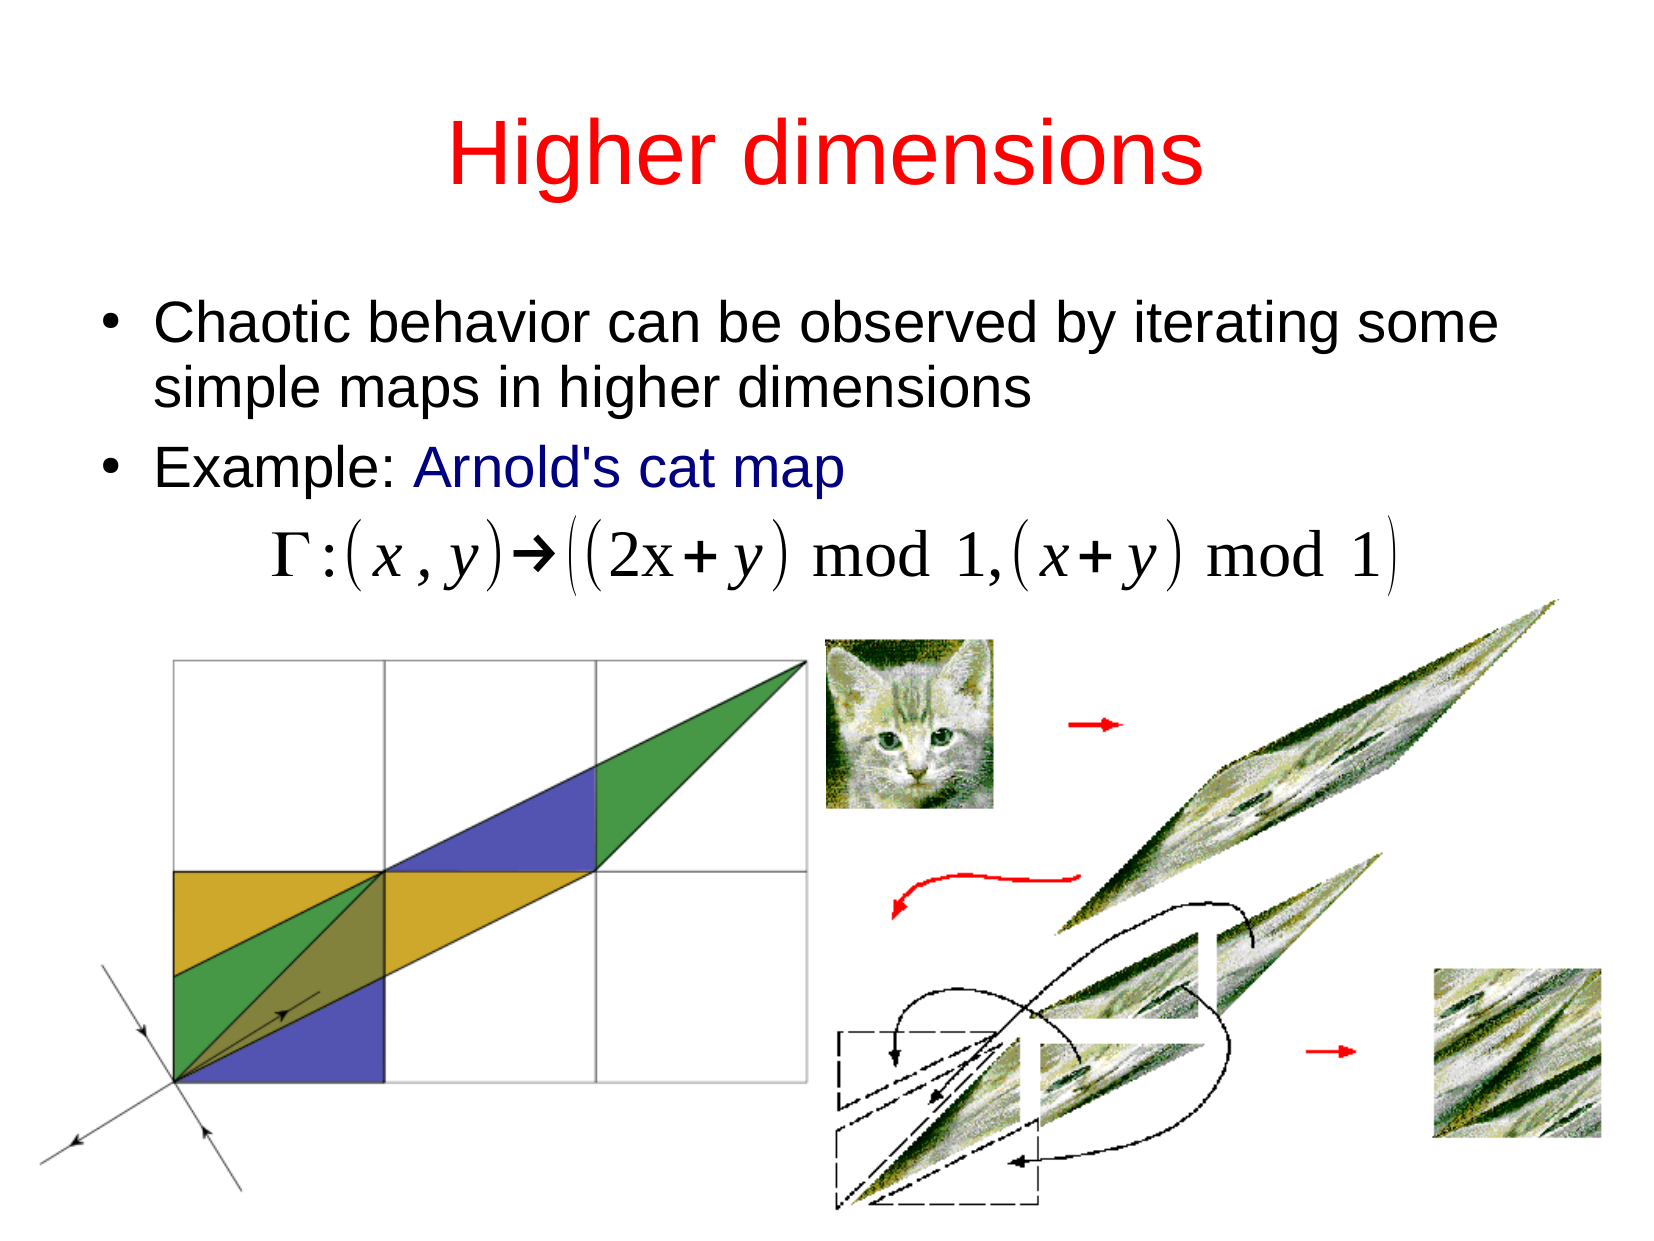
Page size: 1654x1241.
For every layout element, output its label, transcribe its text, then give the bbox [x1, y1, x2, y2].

title Higher dimensions [82, 49, 1571, 257]
picture [26, 599, 1614, 1218]
list Chaotic behavior can be observed by iterating some simple maps in higher dimensions Example: Arnold's cat map [82, 290, 1571, 646]
chart [262, 511, 1406, 601]
